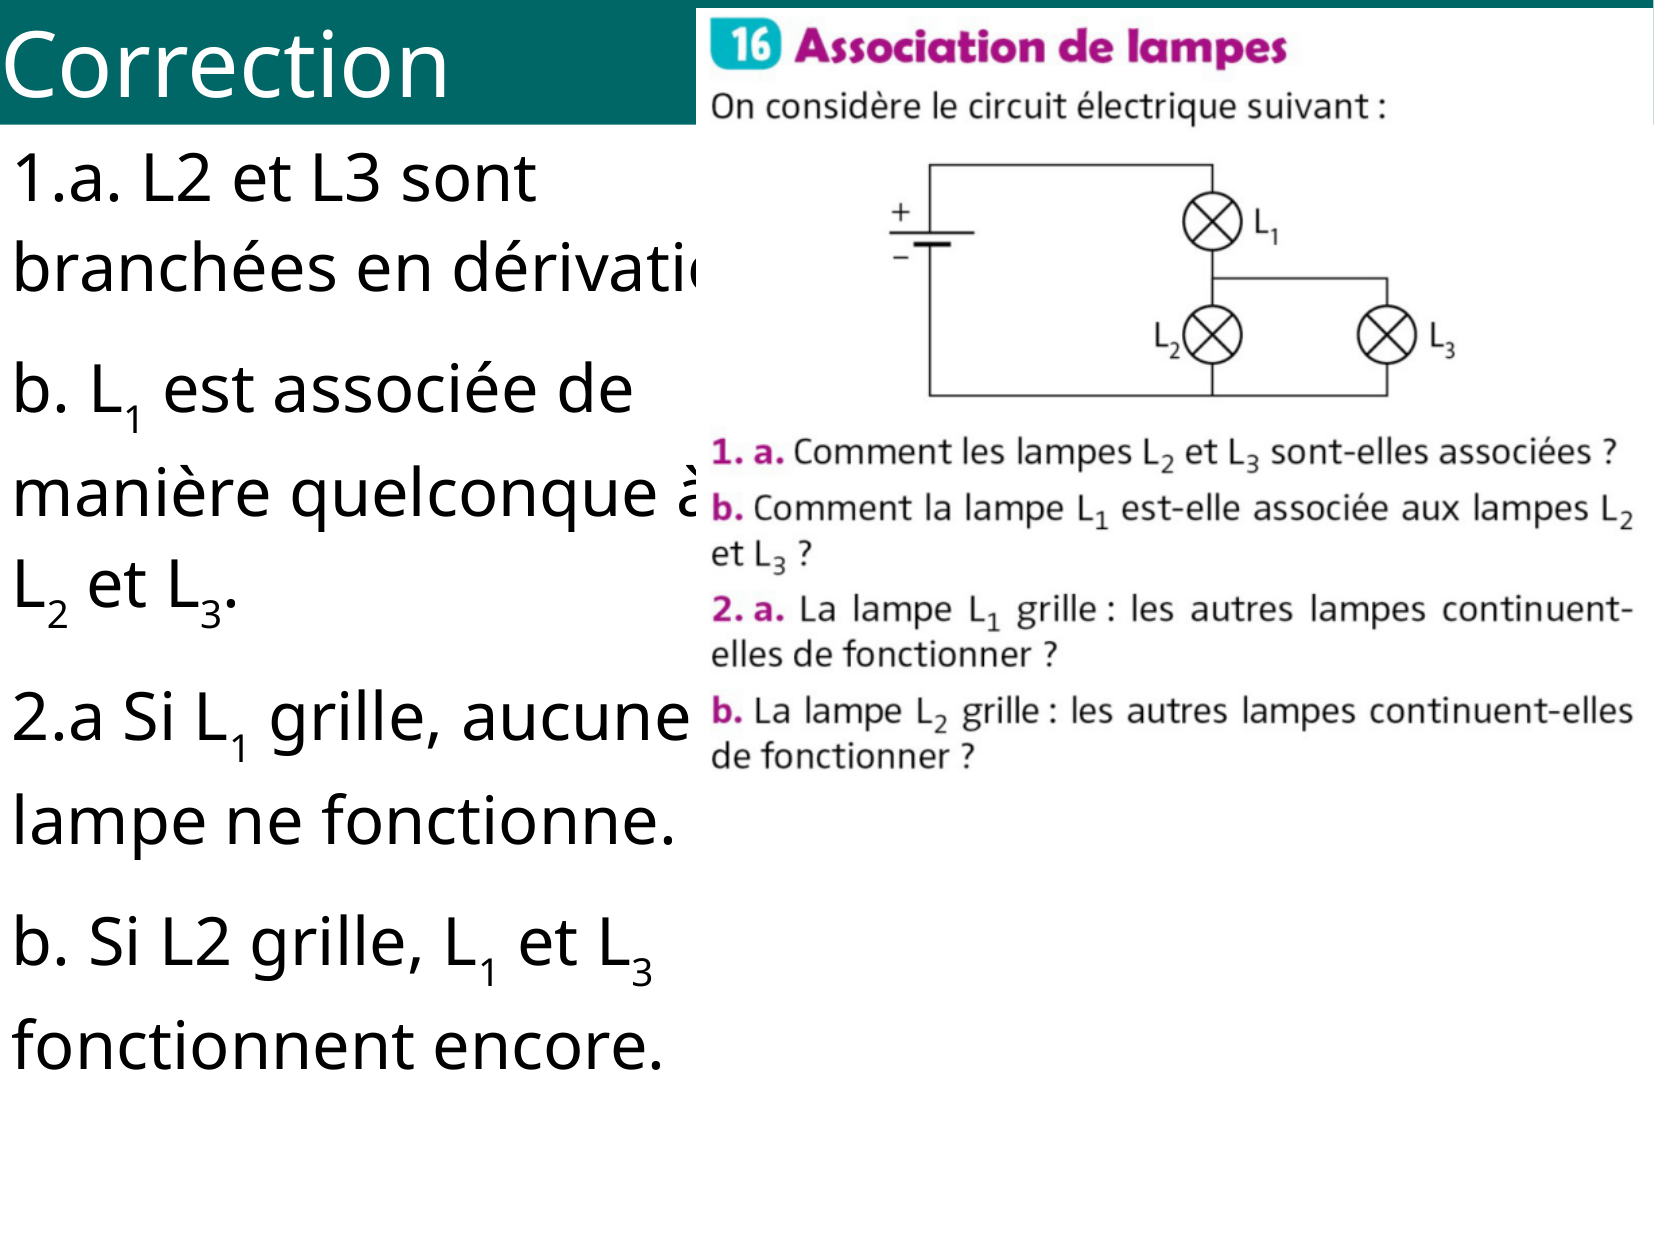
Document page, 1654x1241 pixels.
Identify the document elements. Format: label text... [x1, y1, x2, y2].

list 1.a. L2 et L3 sont branchées en dérivation. b. L1 est associée de manière quelconque à L2 et L3. 2.a Si L1 grille, aucune lampe ne fonctionne. b. Si L2 grille, L1 et L3 fonctionnent encore. [11, 129, 1642, 1229]
title Correction [0, 8, 696, 116]
picture [696, 8, 1654, 780]
